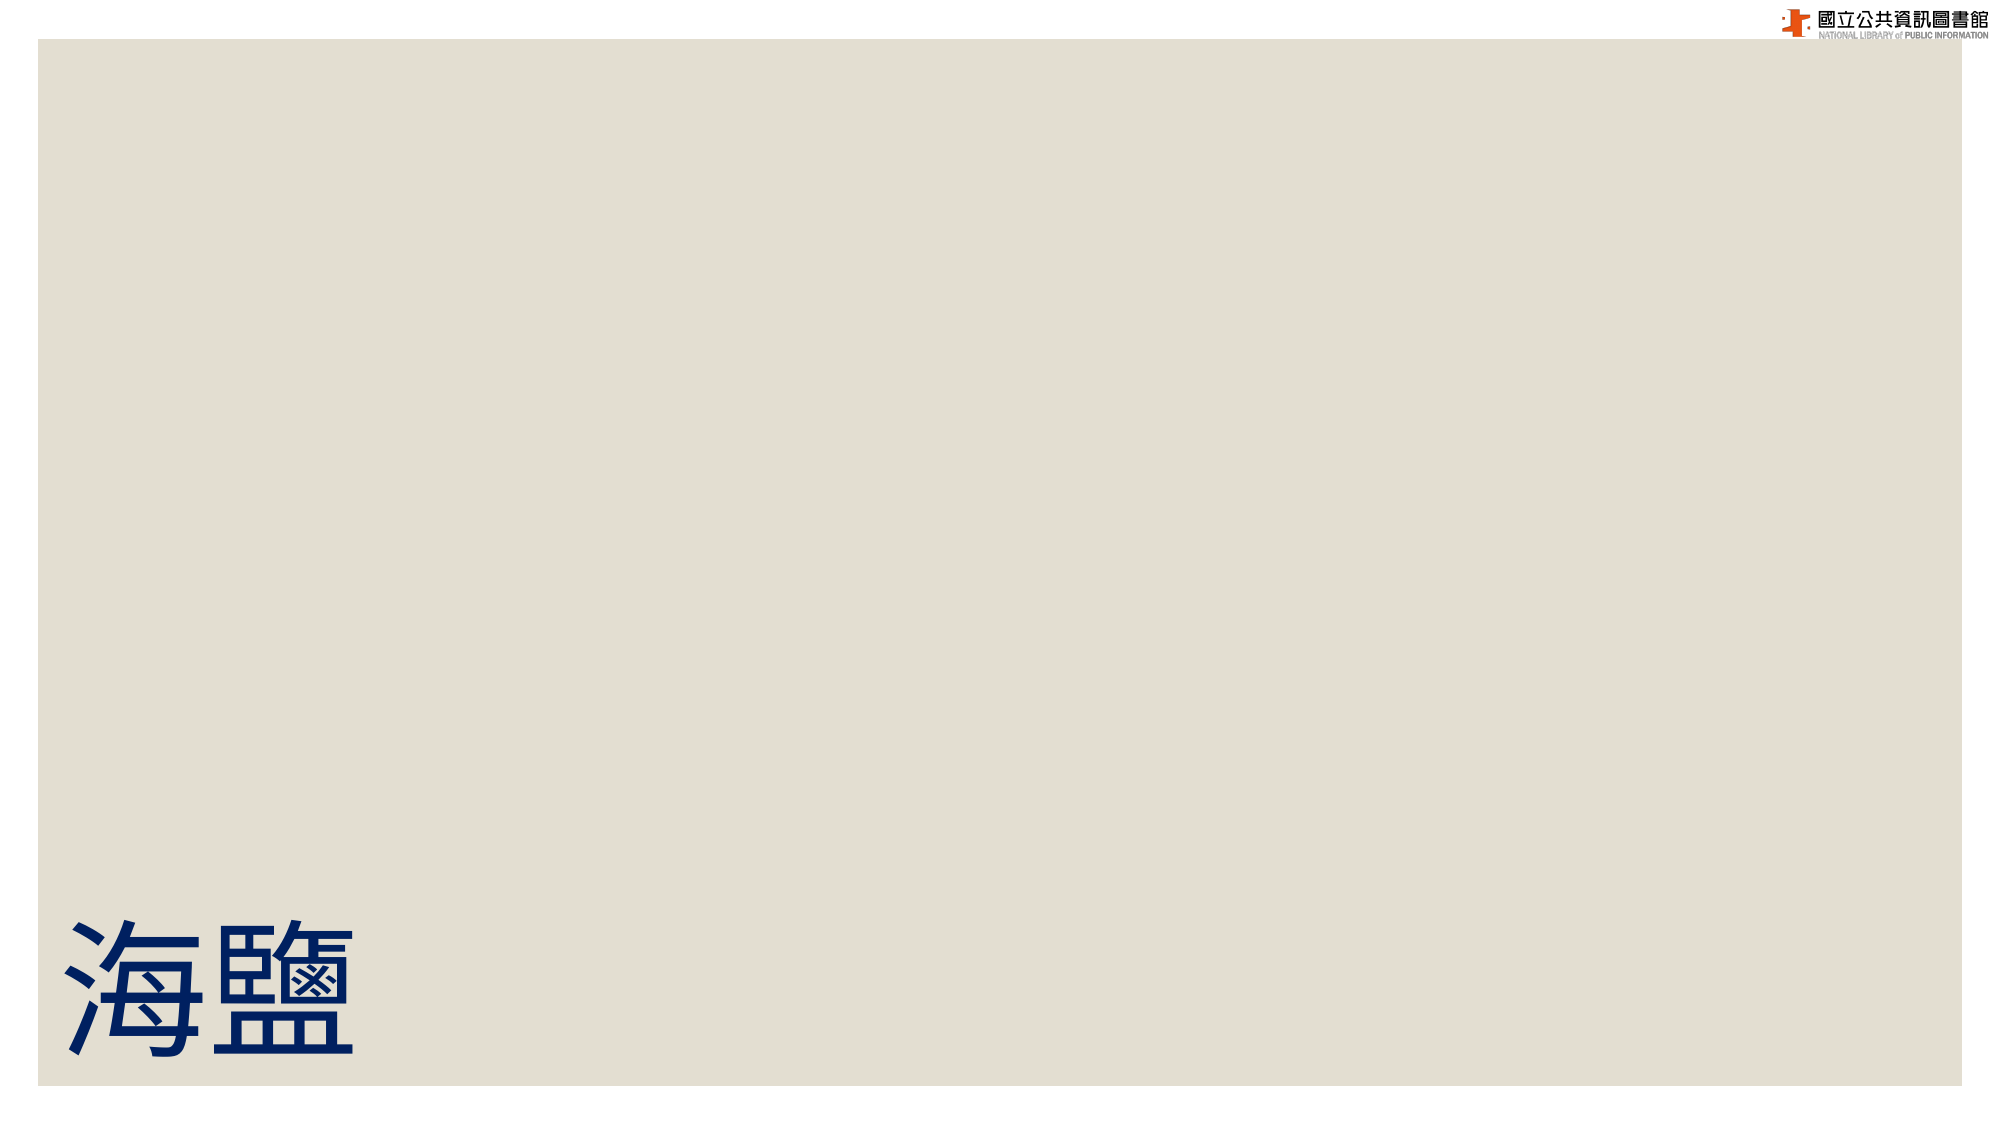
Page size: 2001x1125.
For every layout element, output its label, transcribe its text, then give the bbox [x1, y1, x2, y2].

text_box 海鹽 [43, 889, 373, 1084]
